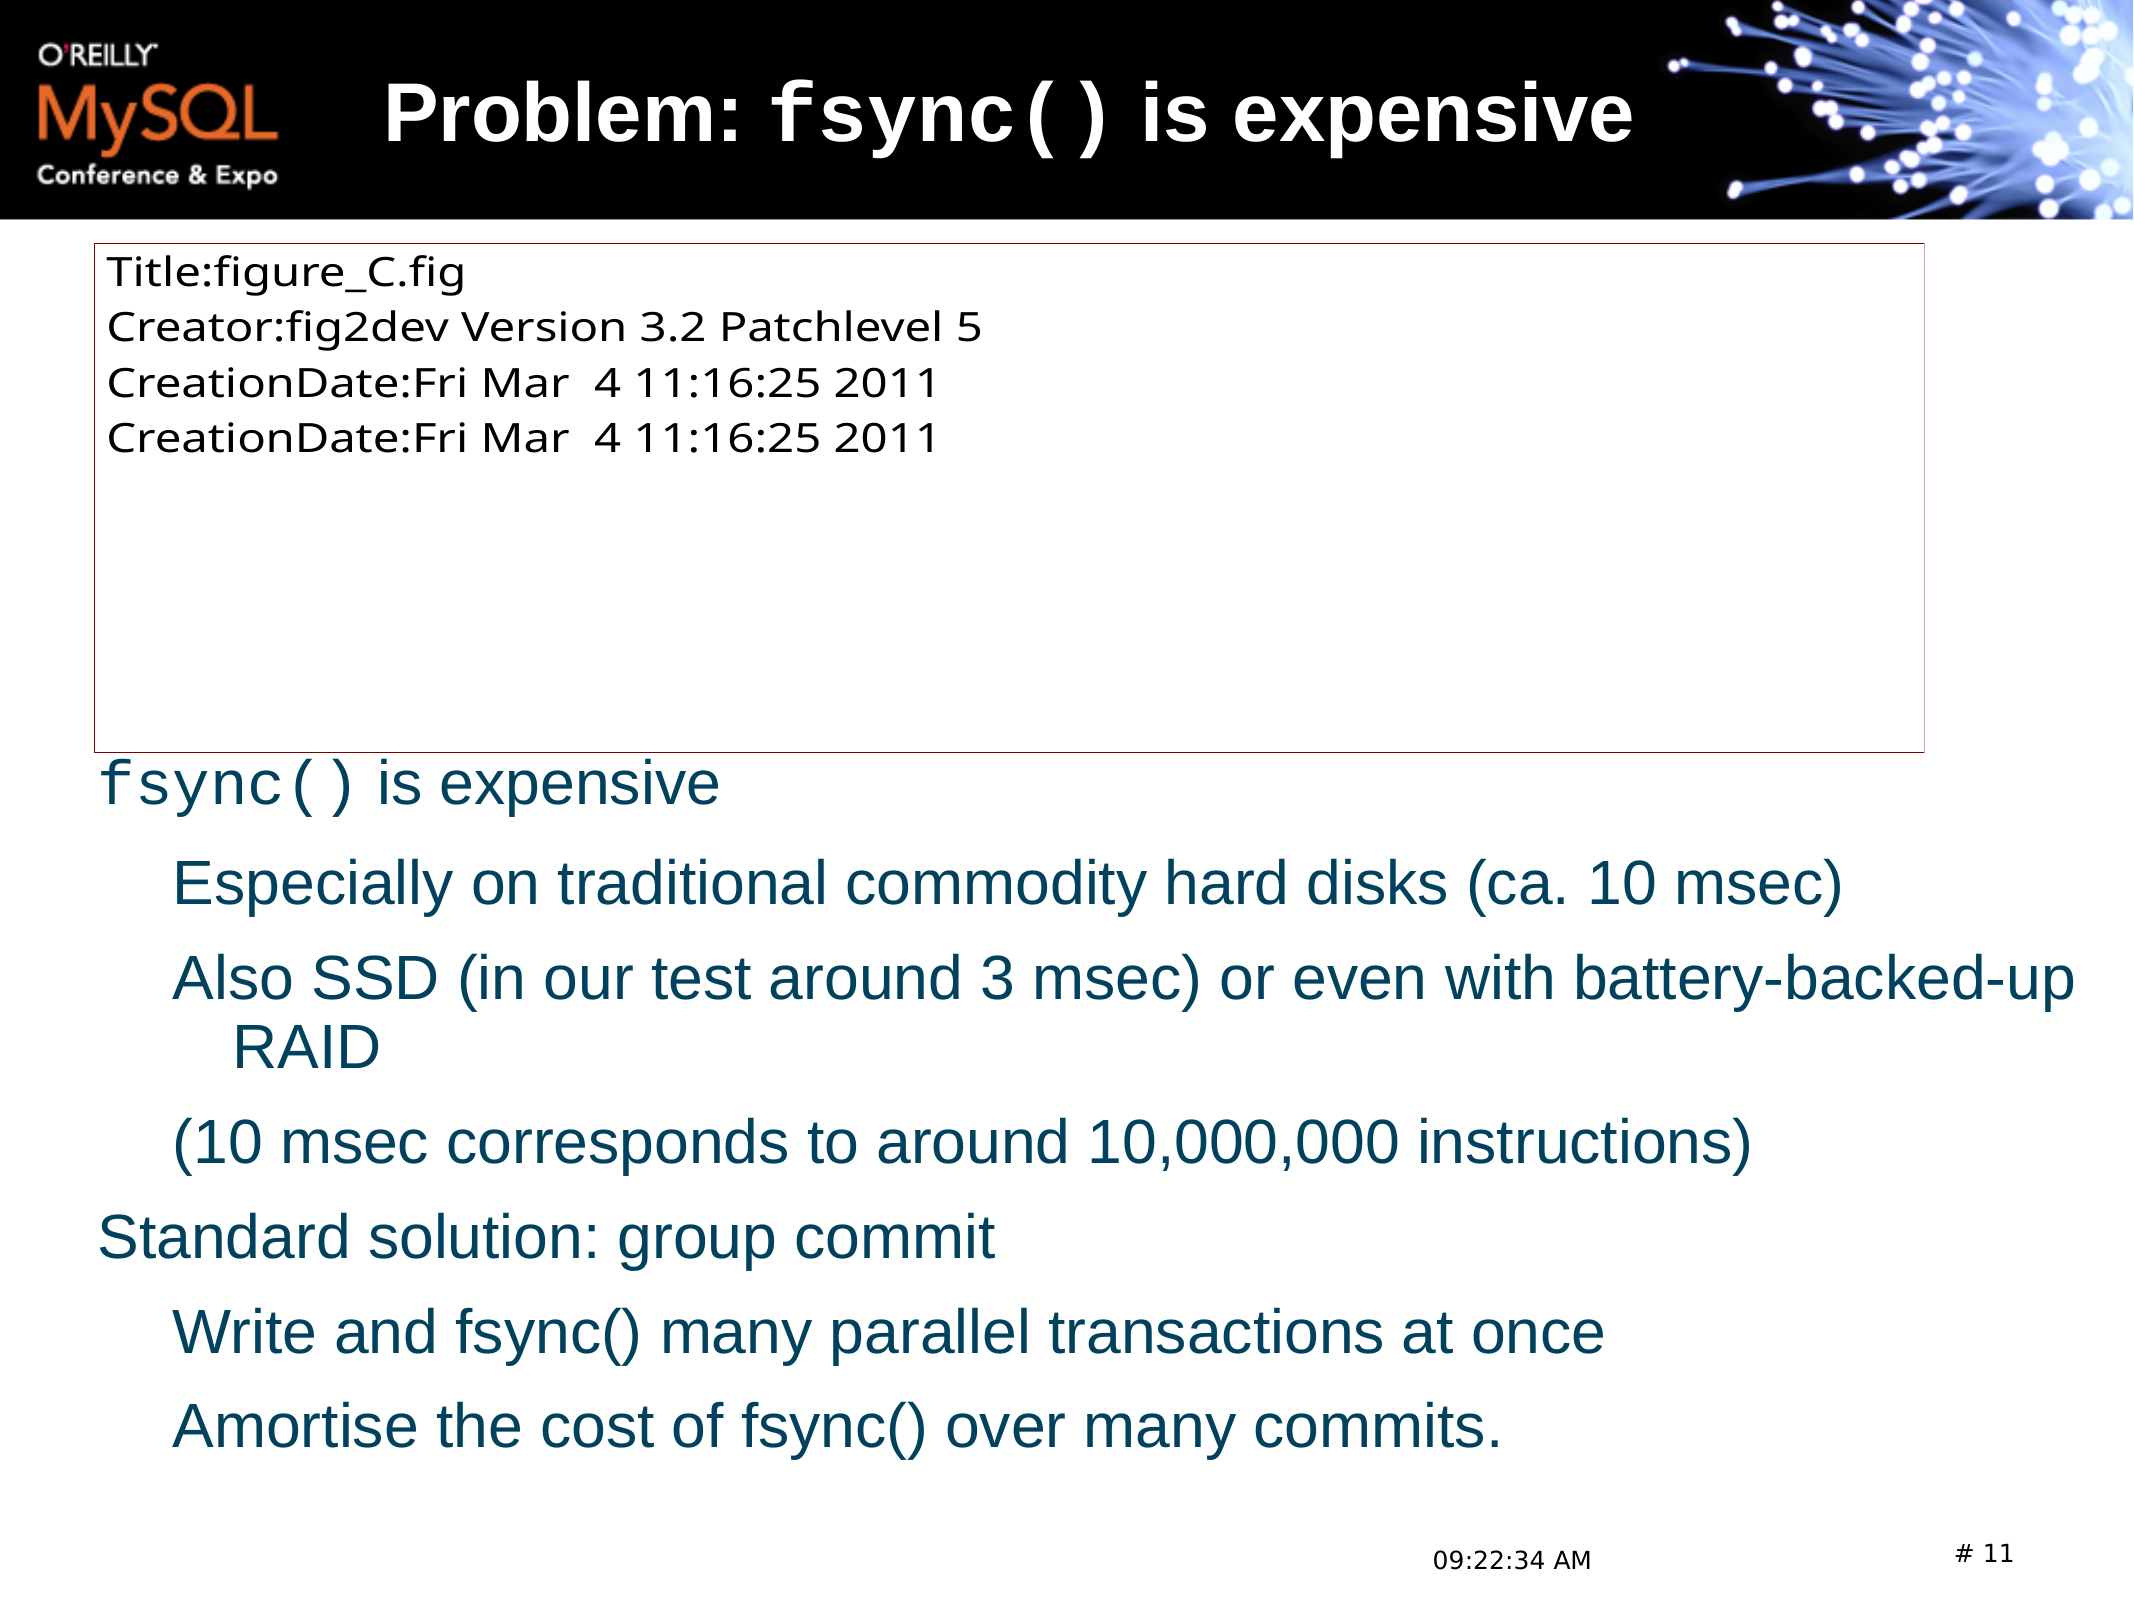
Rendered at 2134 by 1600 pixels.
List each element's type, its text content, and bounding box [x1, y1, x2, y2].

list fsync() is expensive Especially on traditional commodity hard disks (ca. 10 msec) Also SSD (in our test around 3 msec) or even with battery-backed-up RAID (10 msec corresponds to around 10,000,000 instructions) Standard solution: group commit Write and fsync() many parallel transactions at once Amortise the cost of fsync() over many commits. [14, 739, 2117, 1503]
picture [0, 0, 2134, 1600]
title Problem: fsync() is expensive [374, 38, 2103, 195]
